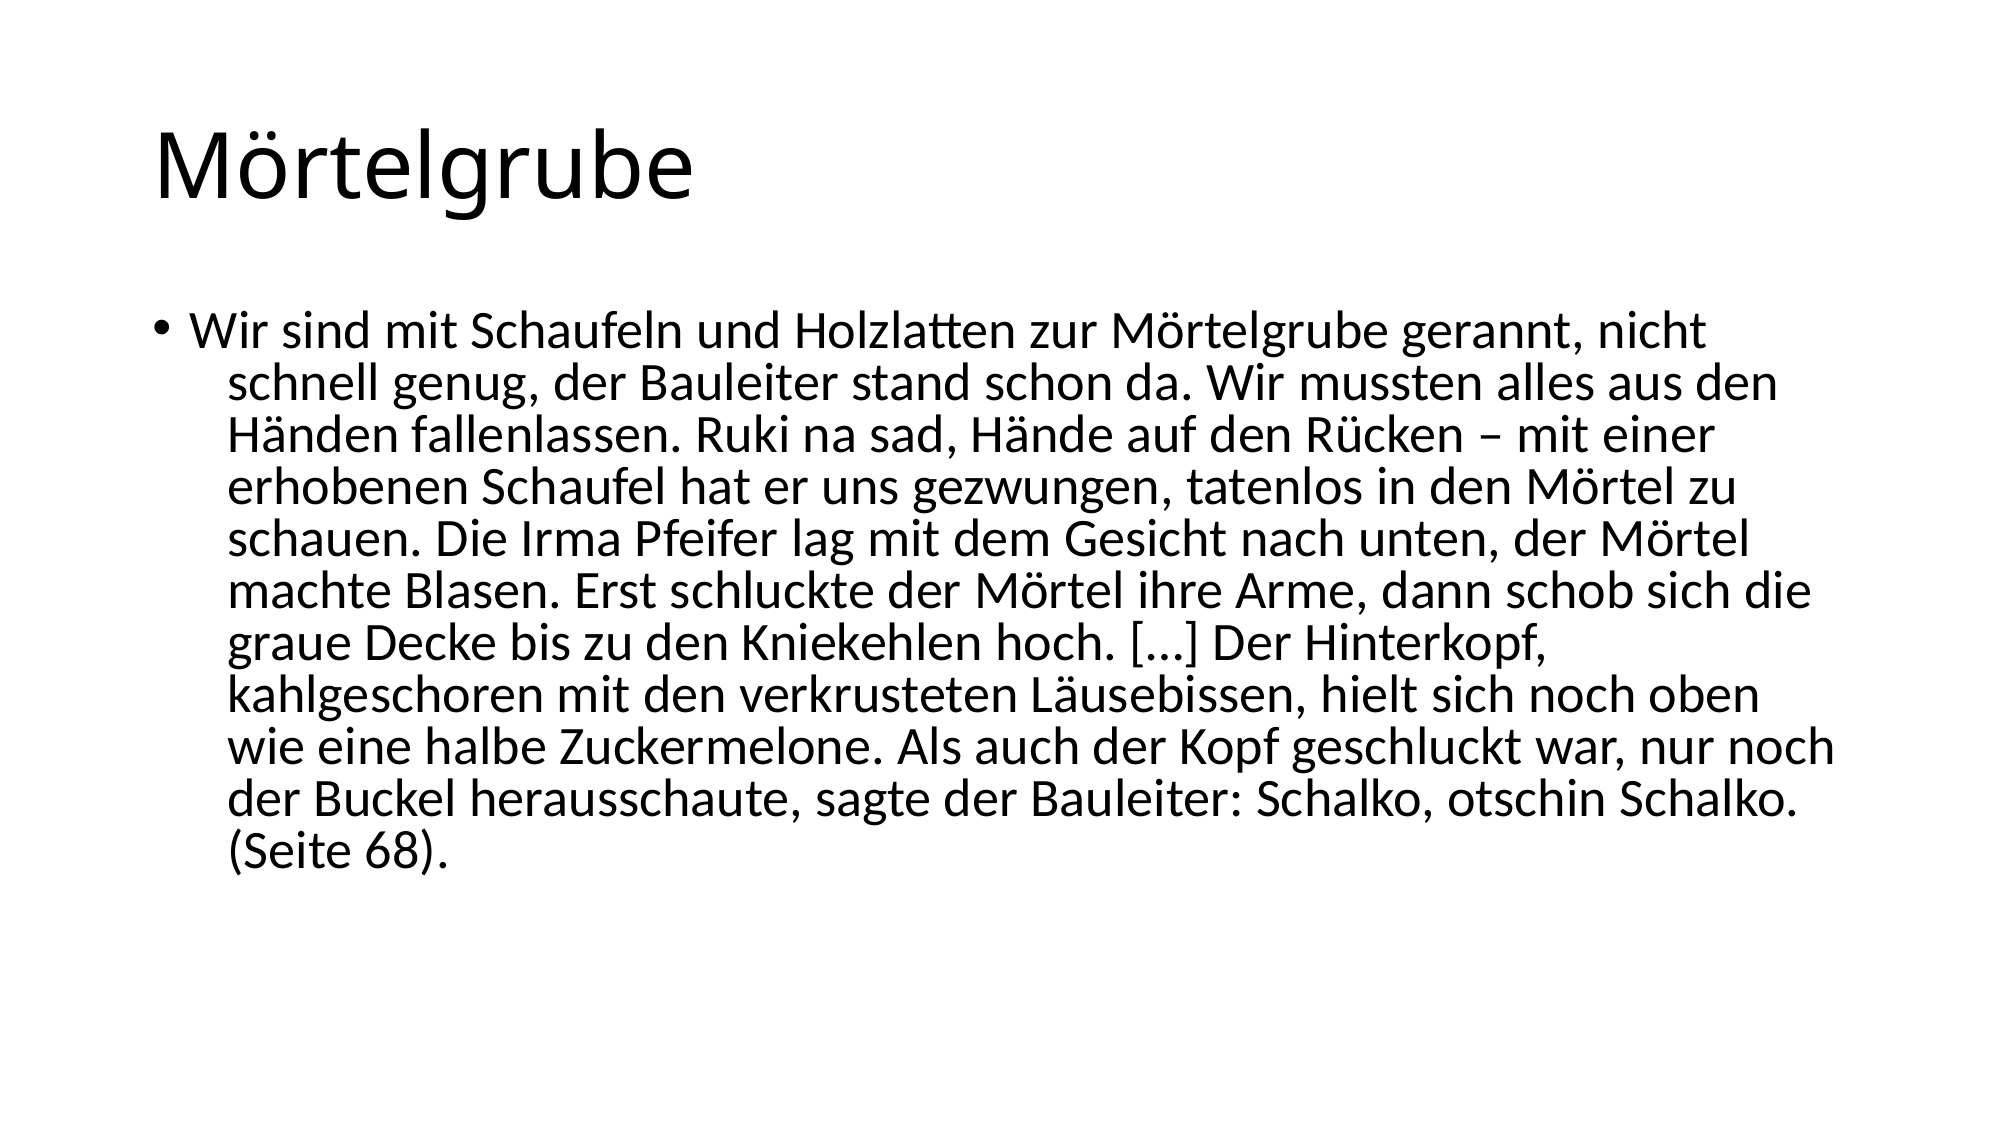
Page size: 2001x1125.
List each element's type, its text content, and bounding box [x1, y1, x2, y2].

title Mörtelgrube [137, 59, 1863, 278]
list Wir sind mit Schaufeln und Holzlatten zur Mörtelgrube gerannt, nicht schnell genug, der Bauleiter stand schon da. Wir mussten alles aus den Händen fallenlassen. Ruki na sad, Hände auf den Rücken – mit einer erhobenen Schaufel hat er uns gezwungen, tatenlos in den Mörtel zu schauen. Die Irma Pfeifer lag mit dem Gesicht nach unten, der Mörtel machte Blasen. Erst schluckte der Mörtel ihre Arme, dann schob sich die graue Decke bis zu den Kniekehlen hoch. […] Der Hinterkopf, kahlgeschoren mit den verkrusteten Läusebissen, hielt sich noch oben wie eine halbe Zuckermelone. Als auch der Kopf geschluckt war, nur noch der Buckel herausschaute, sagte der Bauleiter: Schalko, otschin Schalko. (Seite 68). [137, 299, 1863, 1014]
